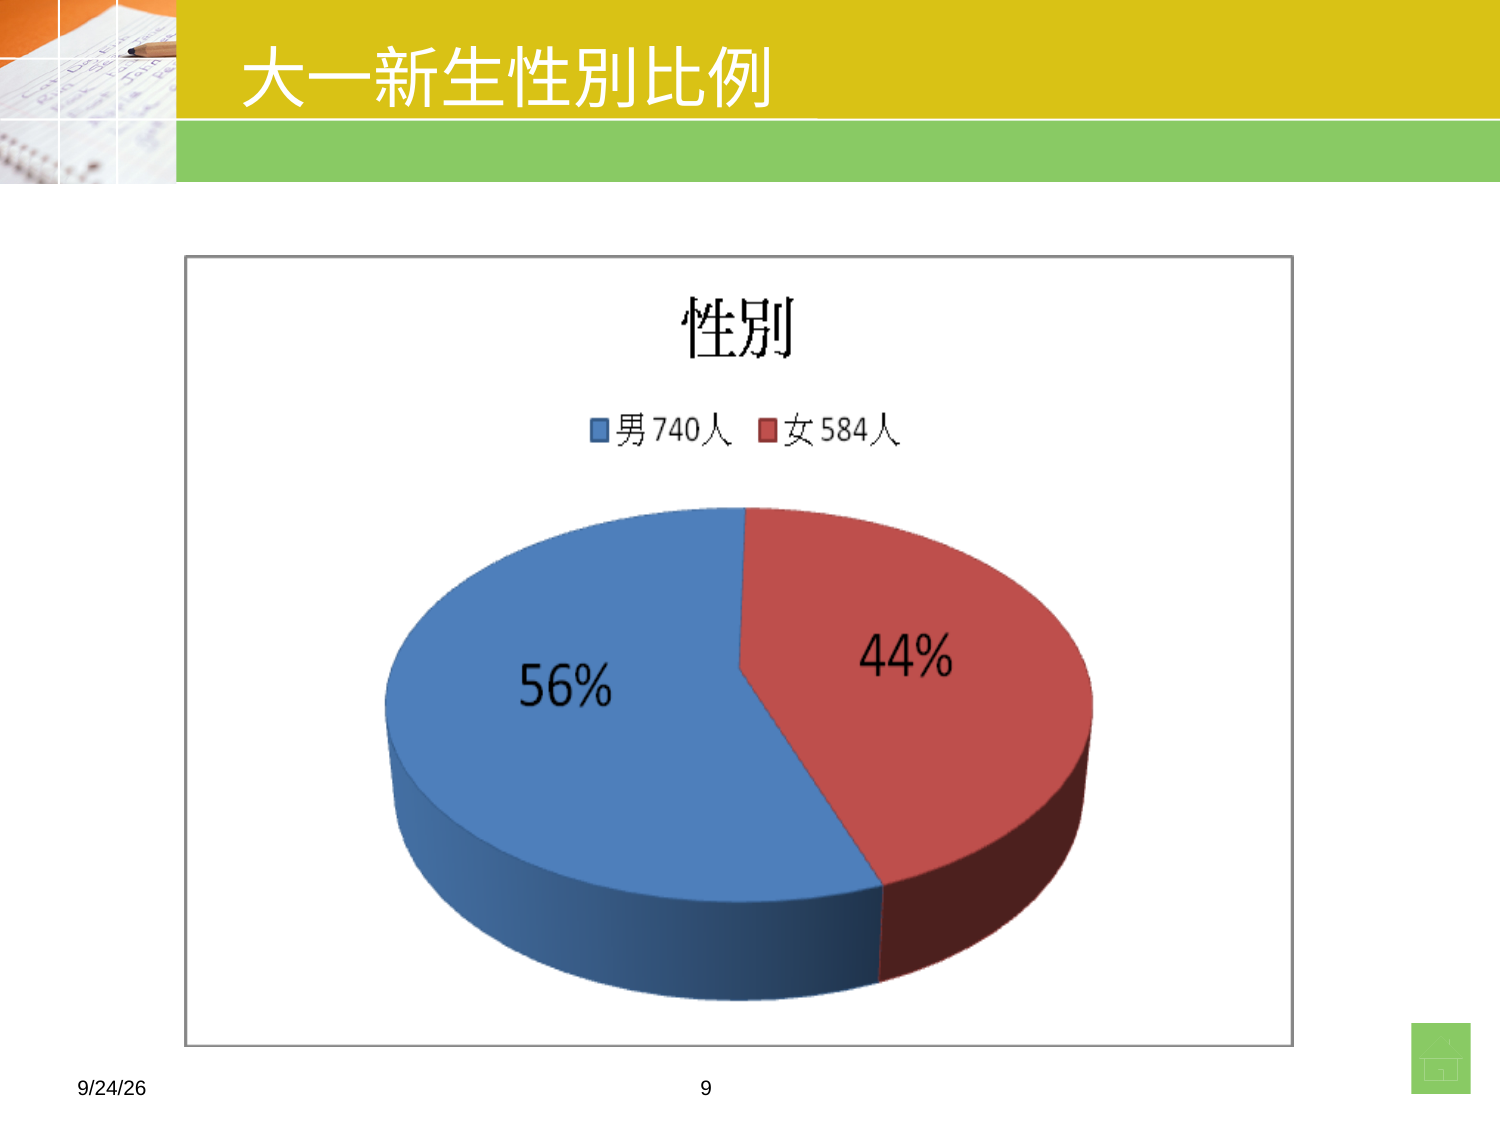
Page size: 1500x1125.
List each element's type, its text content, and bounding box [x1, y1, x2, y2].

text_box [637, 1067, 775, 1111]
picture [183, 255, 1294, 1047]
title 大一新生性別比例 [225, 28, 1388, 109]
text_box [62, 1067, 376, 1111]
text_box [1411, 1023, 1471, 1094]
